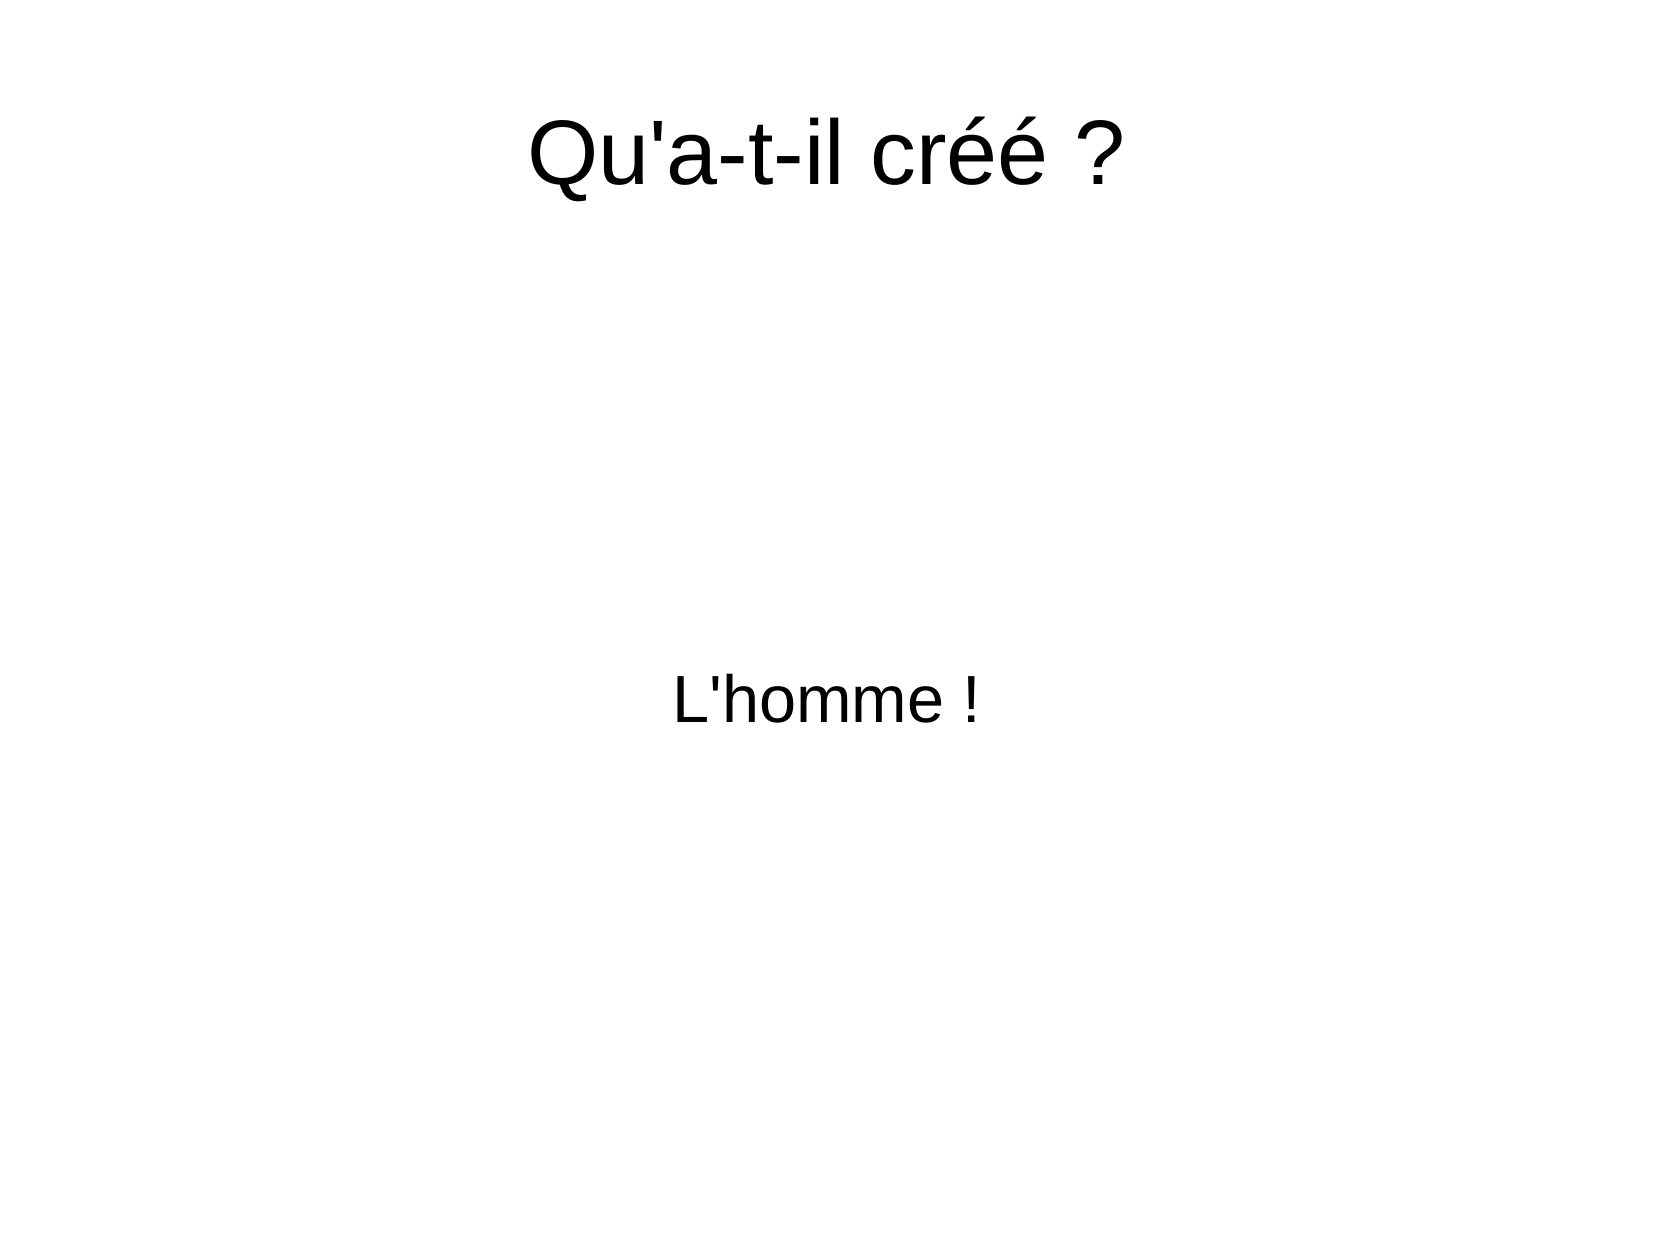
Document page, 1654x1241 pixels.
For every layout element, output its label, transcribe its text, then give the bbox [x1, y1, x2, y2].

title Qu'a-t-il créé ? [82, 56, 1571, 250]
subtitle L'homme ! [82, 297, 1571, 1102]
